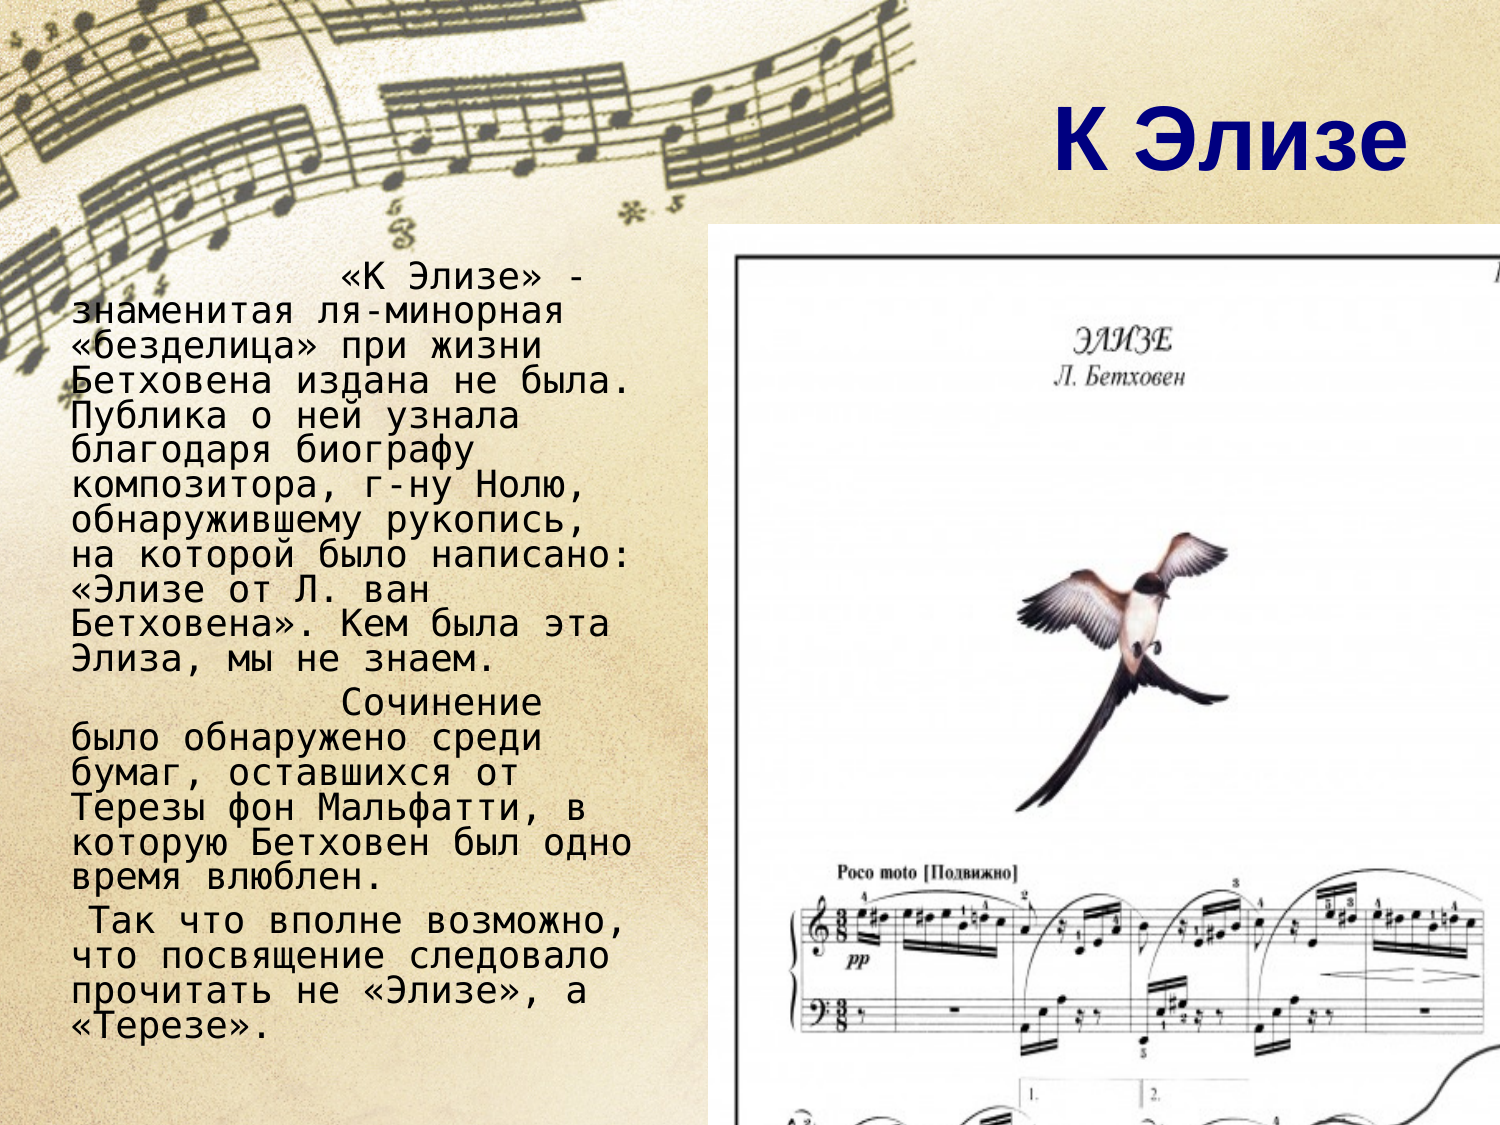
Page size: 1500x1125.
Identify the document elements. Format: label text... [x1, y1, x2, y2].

title К Элизе [75, 45, 1426, 233]
list «К Элизе» - знаменитая ля-минорная «безделица» при жизни Бетховена издана не была. Публика о ней узнала благодаря биографу композитора, г-ну Нолю, обнаружившему рукопись, на которой было написано: «Элизе от Л. ван Бетховена». Кем была эта Элиза, мы не знаем. Сочинение было обнаружено среди бумаг, оставшихся от Терезы фон Мальфатти, в которую Бетховен был одно время влюблен. Так что вполне возможно, что посвящение следовало прочитать не «Элизе», а «Терезе». [0, 177, 663, 1125]
picture [0, 0, 1500, 1125]
